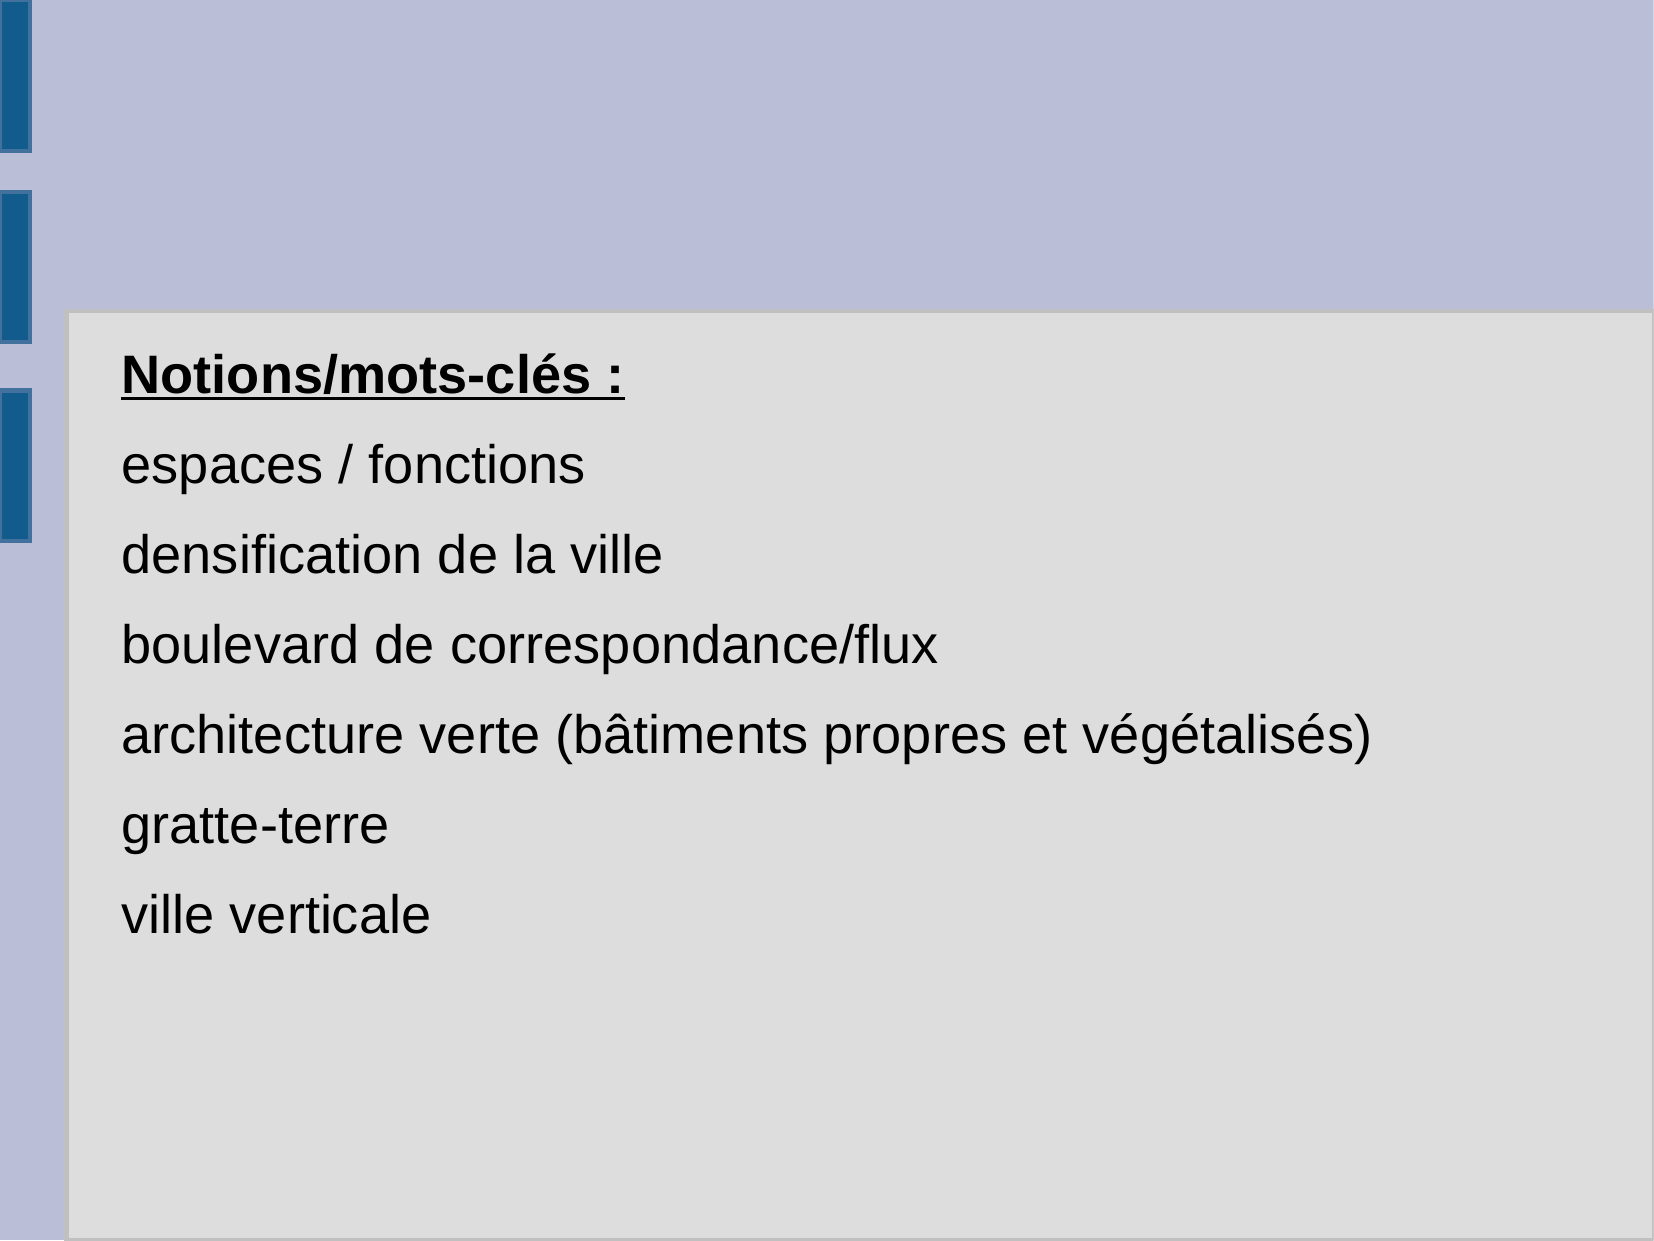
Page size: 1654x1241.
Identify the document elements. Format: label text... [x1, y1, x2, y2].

list Notions/mots-clés : espaces / fonctions densification de la ville boulevard de correspondance/flux architecture verte (bâtiments propres et végétalisés) gratte-terre ville verticale [121, 344, 1534, 1127]
